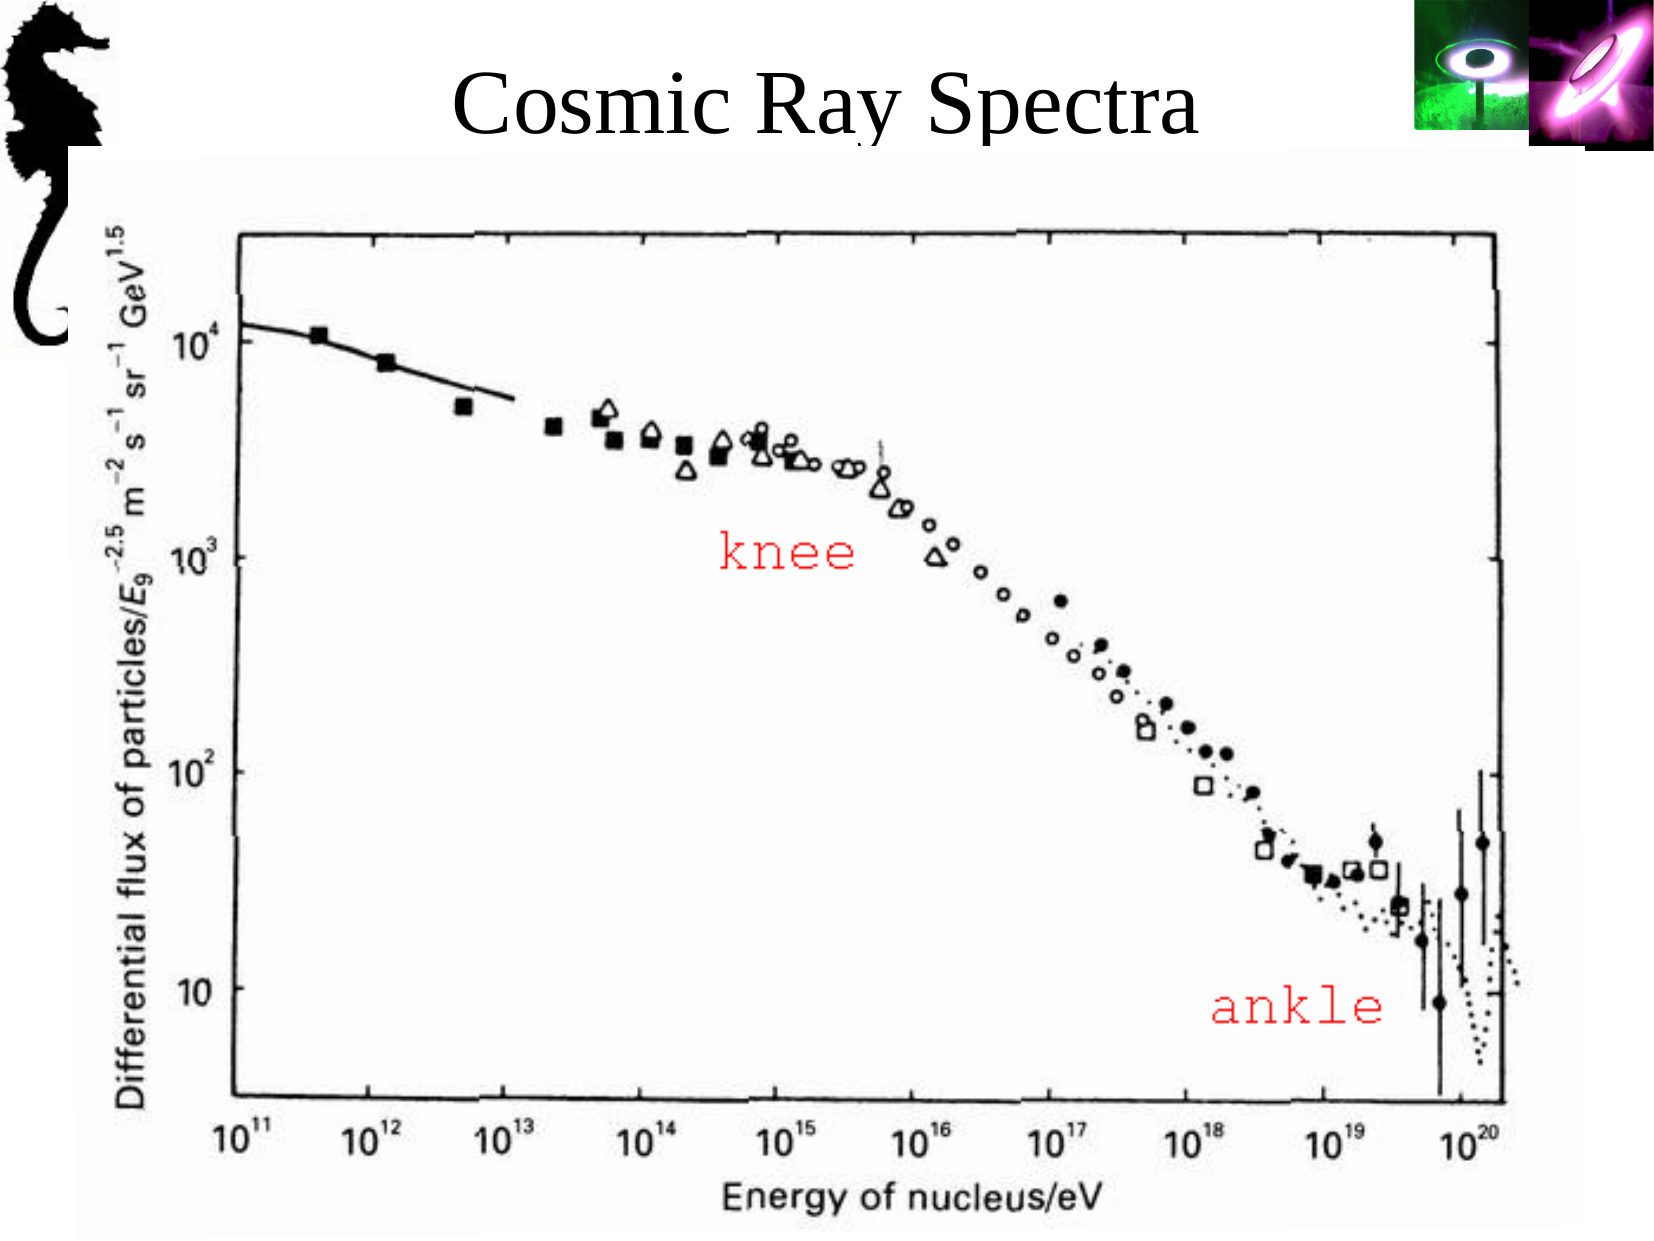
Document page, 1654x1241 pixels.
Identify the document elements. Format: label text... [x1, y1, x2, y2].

picture [0, 0, 1654, 1239]
title Cosmic Ray Spectra [123, 0, 1530, 146]
